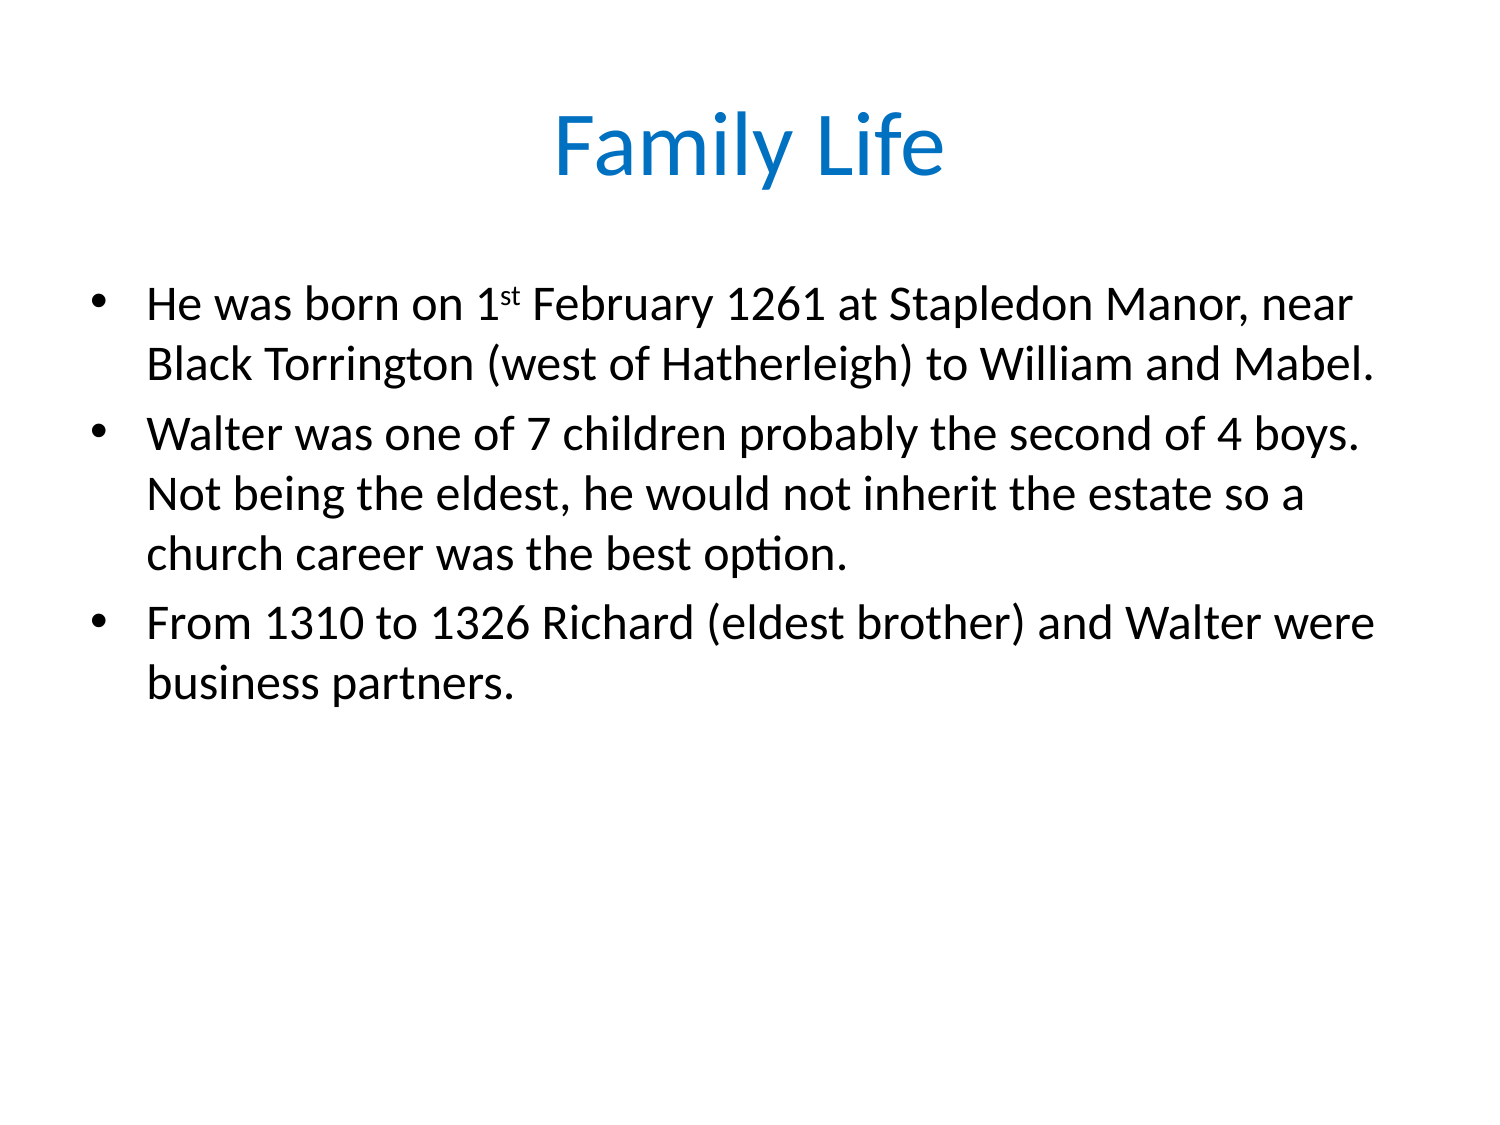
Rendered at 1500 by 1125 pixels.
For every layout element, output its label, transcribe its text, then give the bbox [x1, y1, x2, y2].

list He was born on 1st February 1261 at Stapledon Manor, near Black Torrington (west of Hatherleigh) to William and Mabel. Walter was one of 7 children probably the second of 4 boys. Not being the eldest, he would not inherit the estate so a church career was the best option. From 1310 to 1326 Richard (eldest brother) and Walter were business partners. [75, 262, 1425, 1005]
title Family Life [75, 45, 1425, 233]
